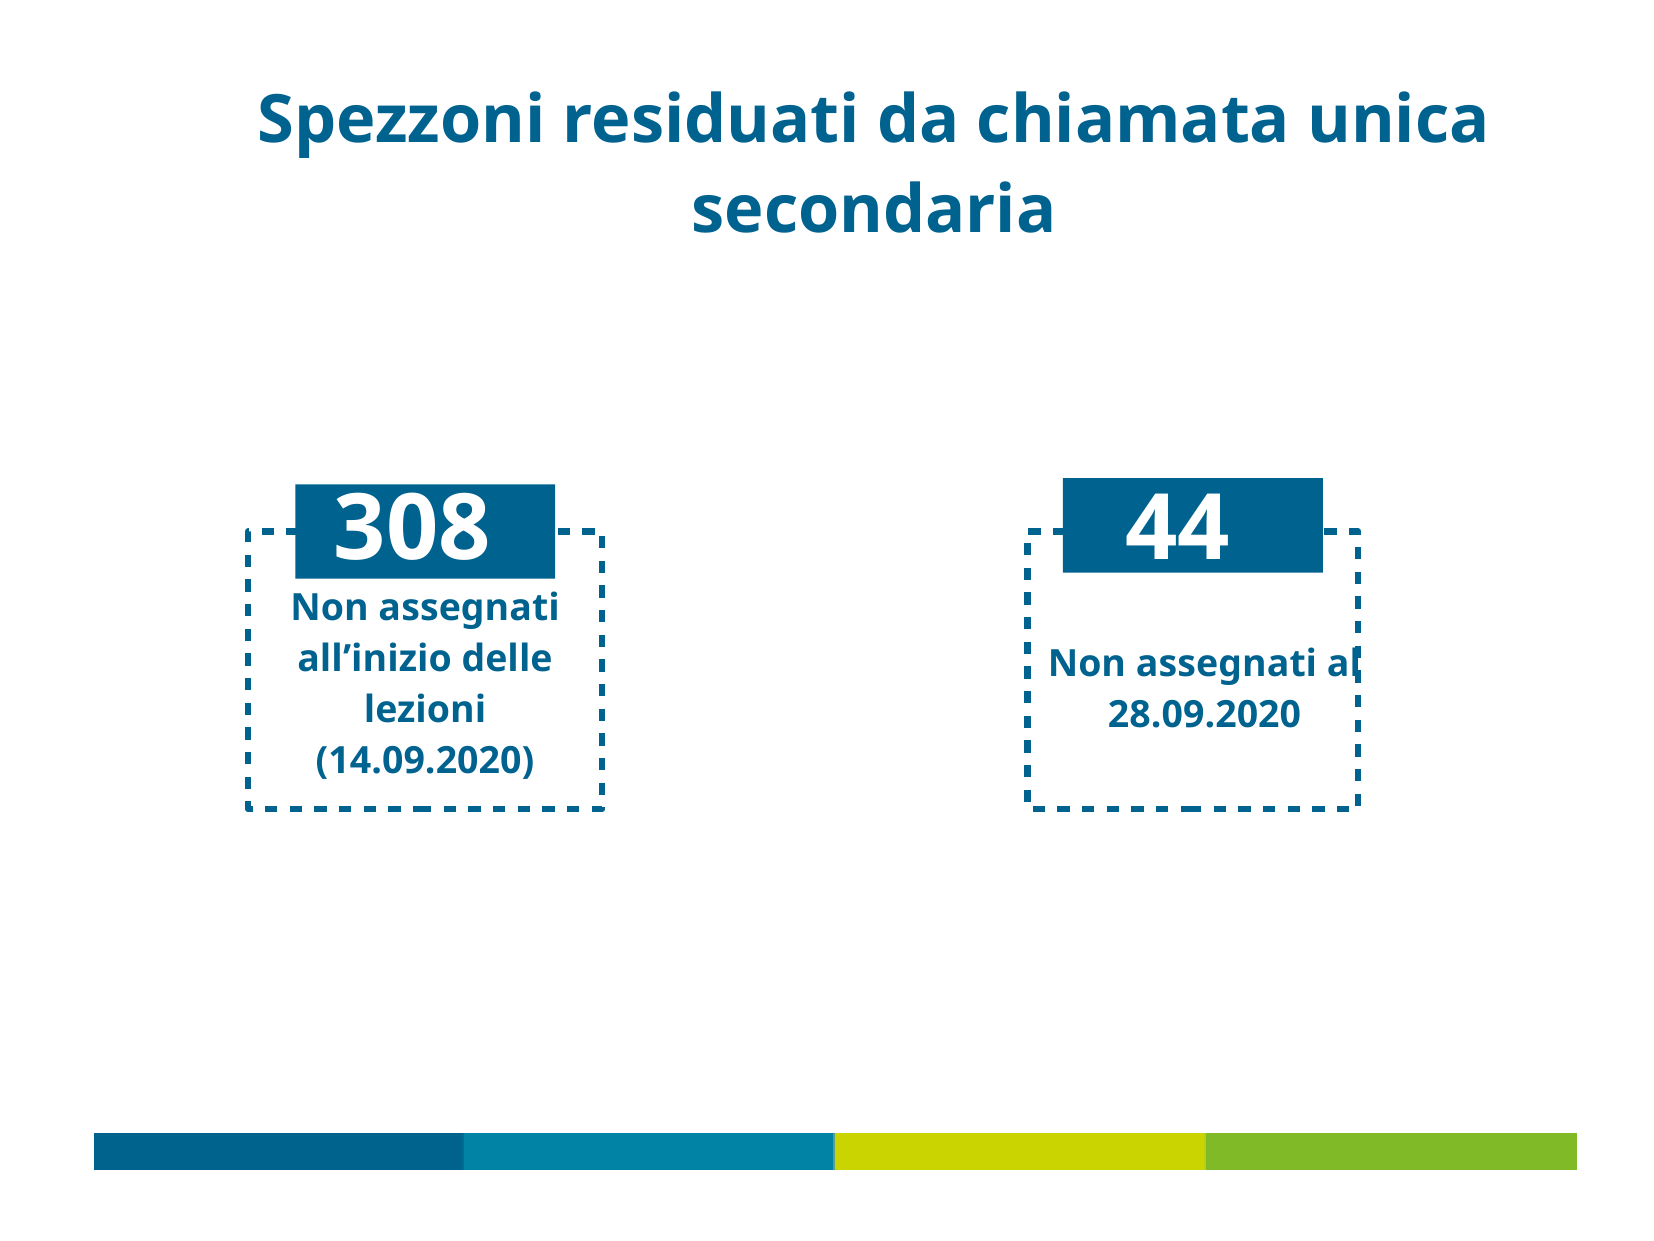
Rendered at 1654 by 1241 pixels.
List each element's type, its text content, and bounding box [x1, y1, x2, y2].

text_box Spezzoni residuati da chiamata unica secondaria [129, 70, 1619, 283]
text_box [1318, 478, 1323, 572]
picture [834, 1133, 1577, 1170]
text_box Non assegnati al 28.09.2020 [1027, 572, 1382, 804]
text_box 308 [318, 453, 550, 615]
text_box 44 [1086, 453, 1318, 615]
text_box [295, 484, 318, 566]
text_box Non assegnati all’inizio delle lezioni (14.09.2020) [248, 566, 603, 798]
text_box [1062, 478, 1086, 572]
text_box [550, 484, 556, 566]
